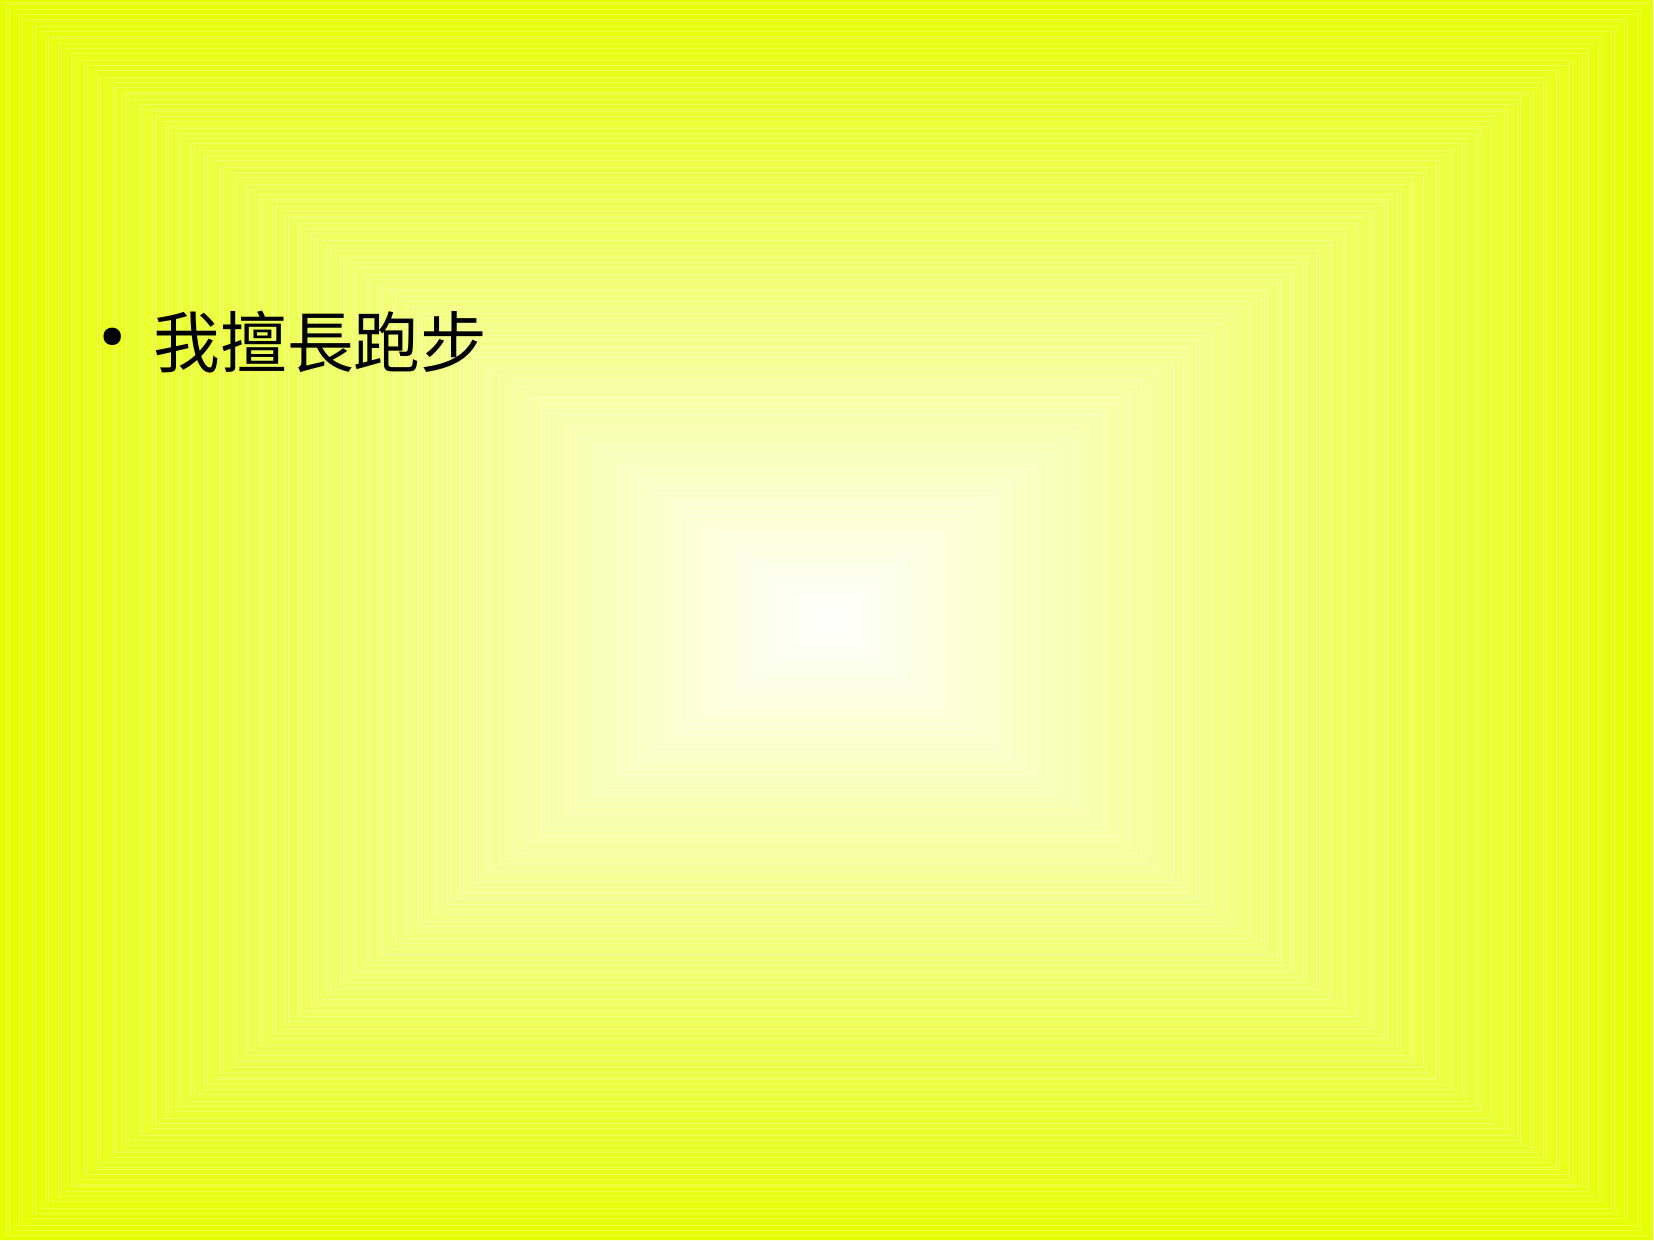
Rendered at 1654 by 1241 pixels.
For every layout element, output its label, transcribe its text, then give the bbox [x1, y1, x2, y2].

list 我擅長跑步 [82, 290, 1571, 1010]
